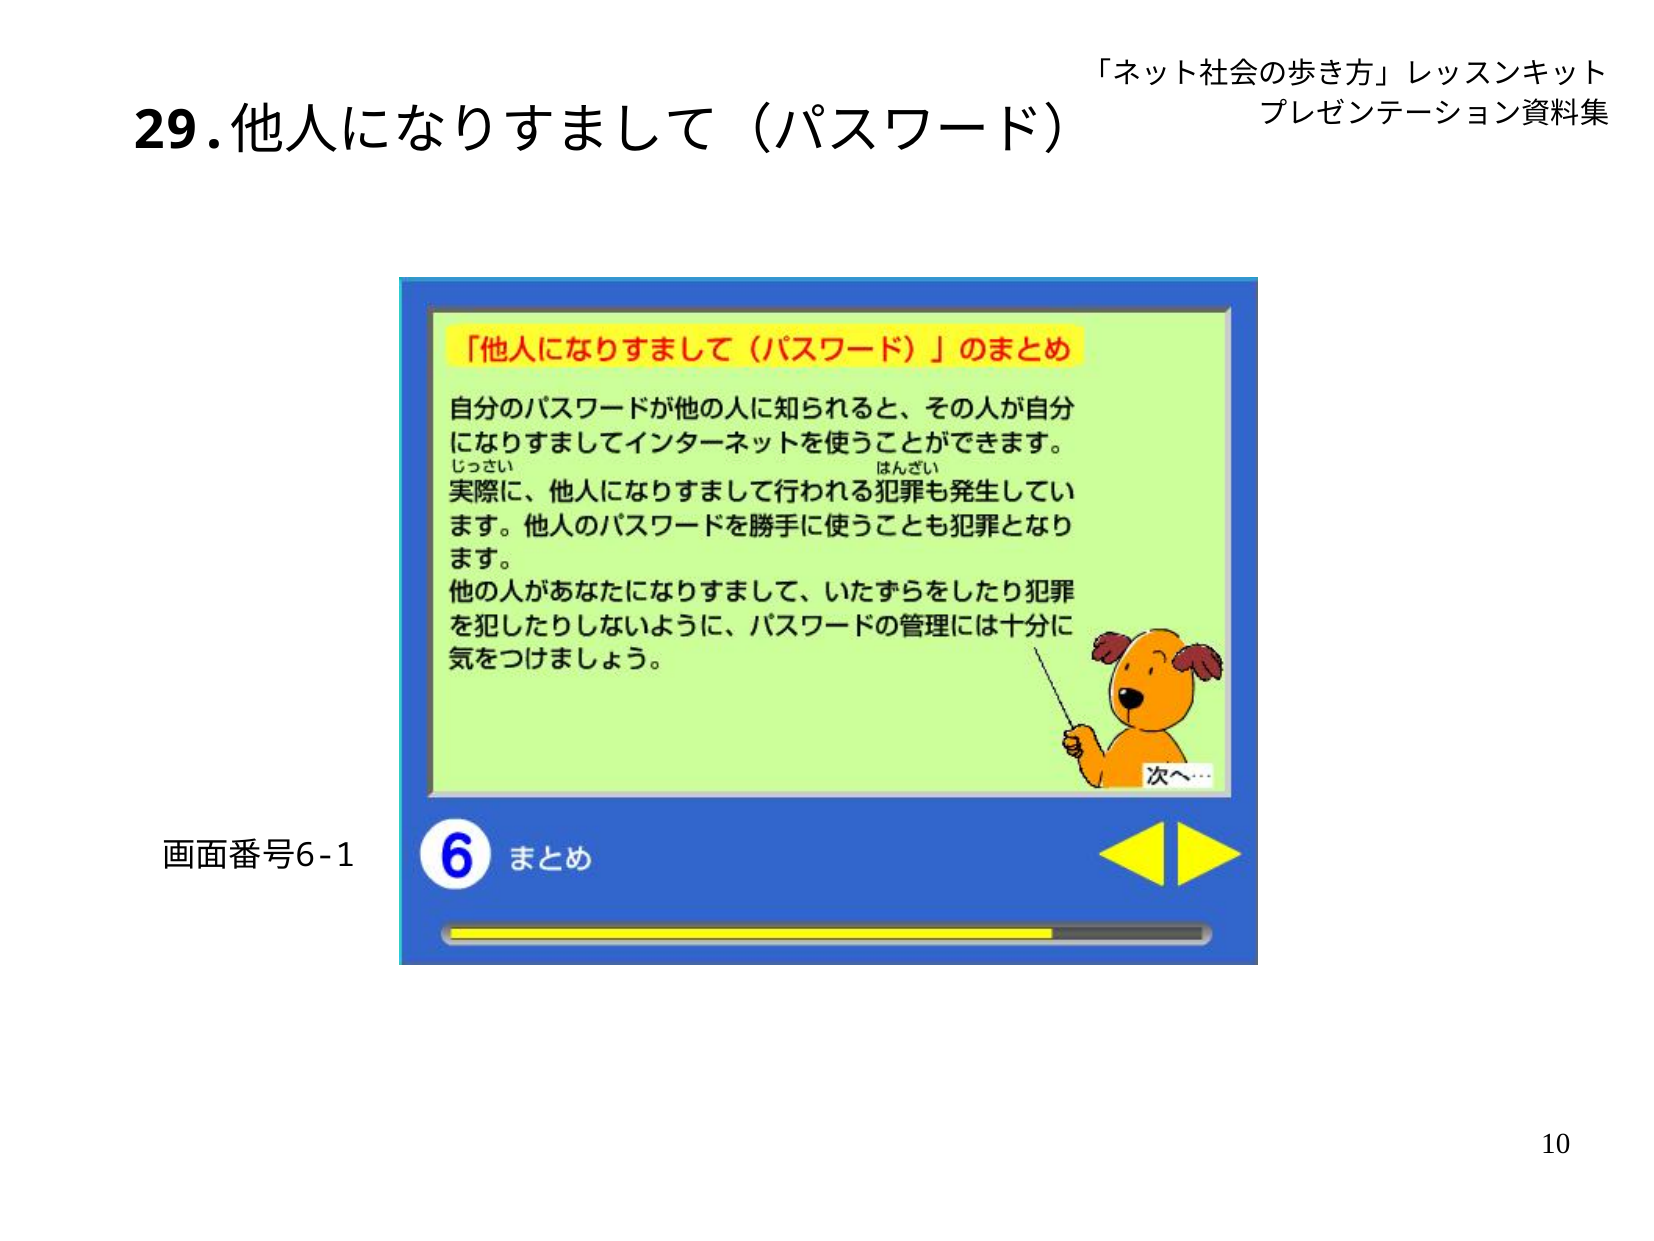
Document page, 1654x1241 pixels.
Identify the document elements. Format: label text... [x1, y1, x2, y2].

text_box 画面番号6-1 [147, 826, 384, 882]
text_box 「ネット社会の歩き方」レッスンキット プレゼンテーション資料集 [1062, 44, 1625, 139]
picture [399, 277, 1258, 965]
text_box 29.他人になりすまして（パスワード） [118, 88, 1241, 169]
